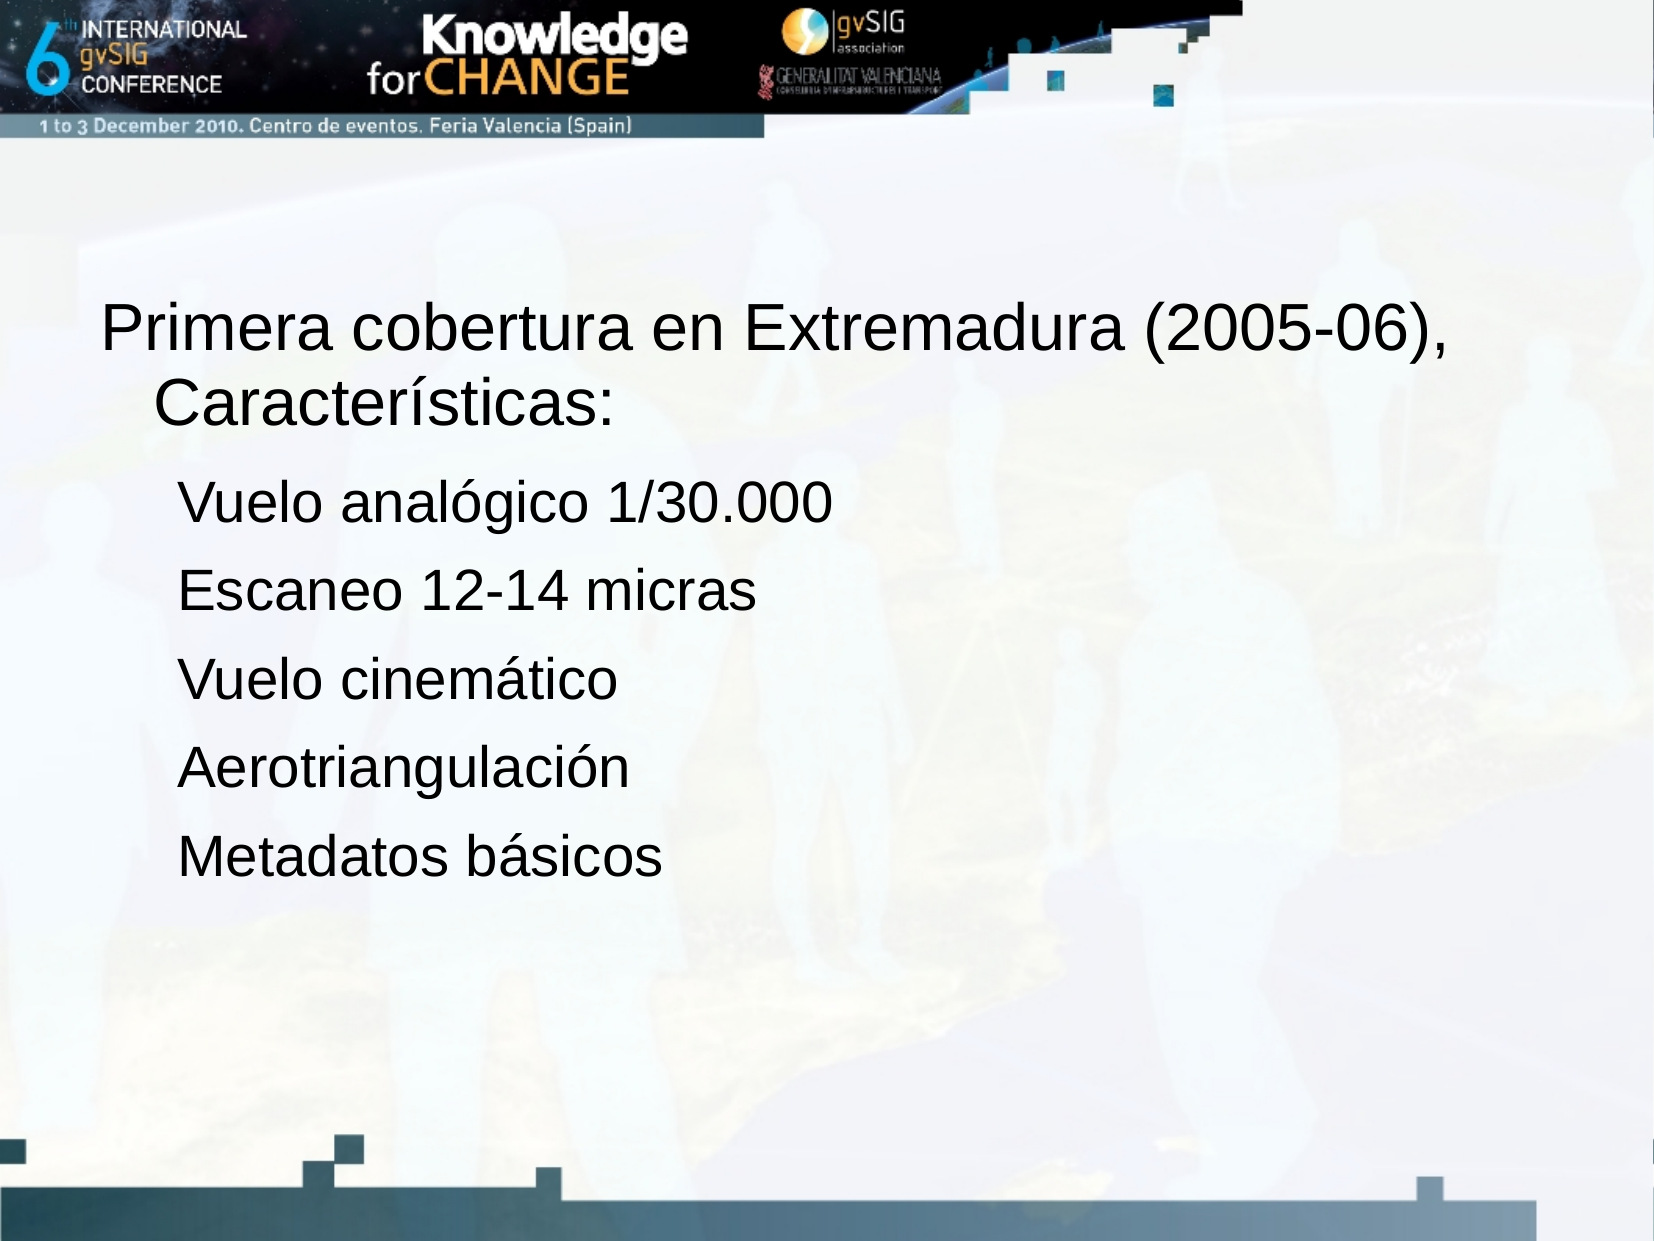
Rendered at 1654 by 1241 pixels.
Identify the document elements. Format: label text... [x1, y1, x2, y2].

list Primera cobertura en Extremadura (2005-06), Características: Vuelo analógico 1/30.000 Escaneo 12-14 micras Vuelo cinemático Aerotriangulación Metadatos básicos [82, 290, 1571, 1094]
picture [0, 0, 1654, 1241]
